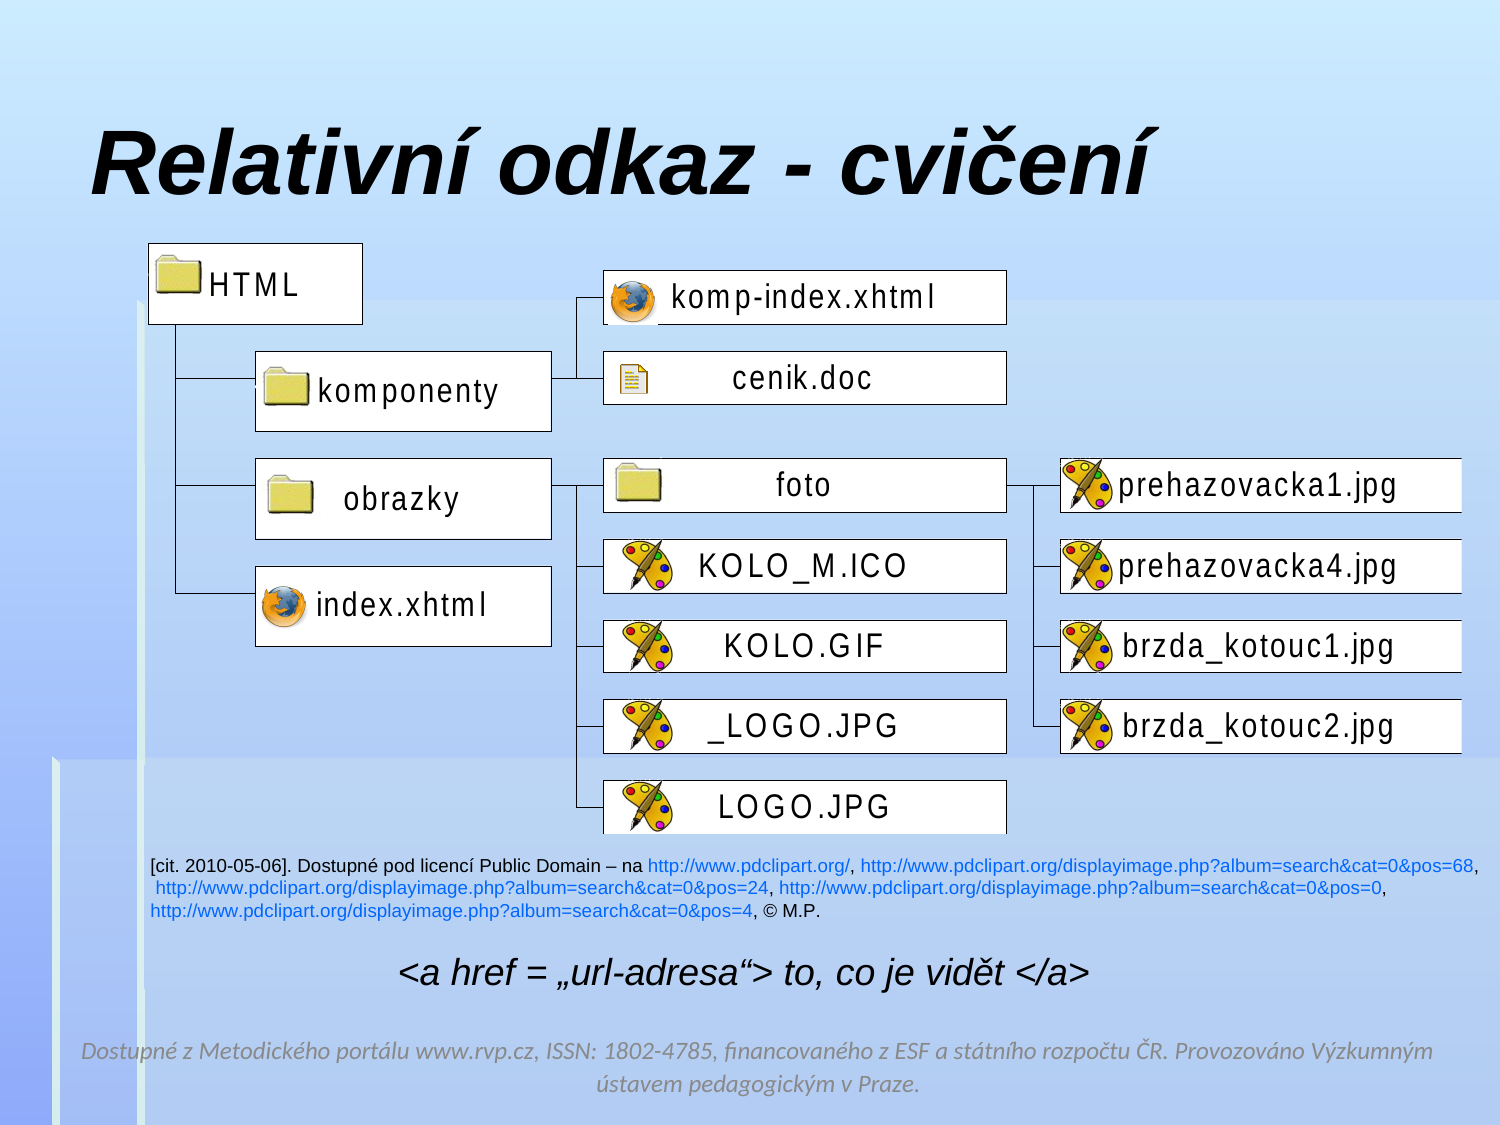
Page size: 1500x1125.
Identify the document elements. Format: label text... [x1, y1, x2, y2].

title Relativní odkaz - cvičení [75, 40, 1451, 276]
text_box Dostupné z Metodického portálu www.rvp.cz, ISSN: 1802-4785, financovaného z ESF a státního rozpočtu ČR. Provozováno Výzkumným ústavem pedagogickým v Praze. [64, 1023, 1453, 1095]
picture [147, 243, 1462, 834]
text_box [cit. 2010-05-06]. Dostupné pod licencí Public Domain – na http://www.pdclipart.org/, http://www.pdclipart.org/displayimage.php?album=search&cat=0&pos=68, http://www.pdclipart.org/displayimage.php?album=search&cat=0&pos=24, http://www.pdclipart.org/displayimage.php?album=search&cat=0&pos=0, http://www.pdclipart.org/displayimage.php?album=search&cat=0&pos=4, © M.P. [135, 846, 1500, 929]
text_box <a href = „url-adresa“> to, co je vidět </a> [64, 940, 1424, 1002]
